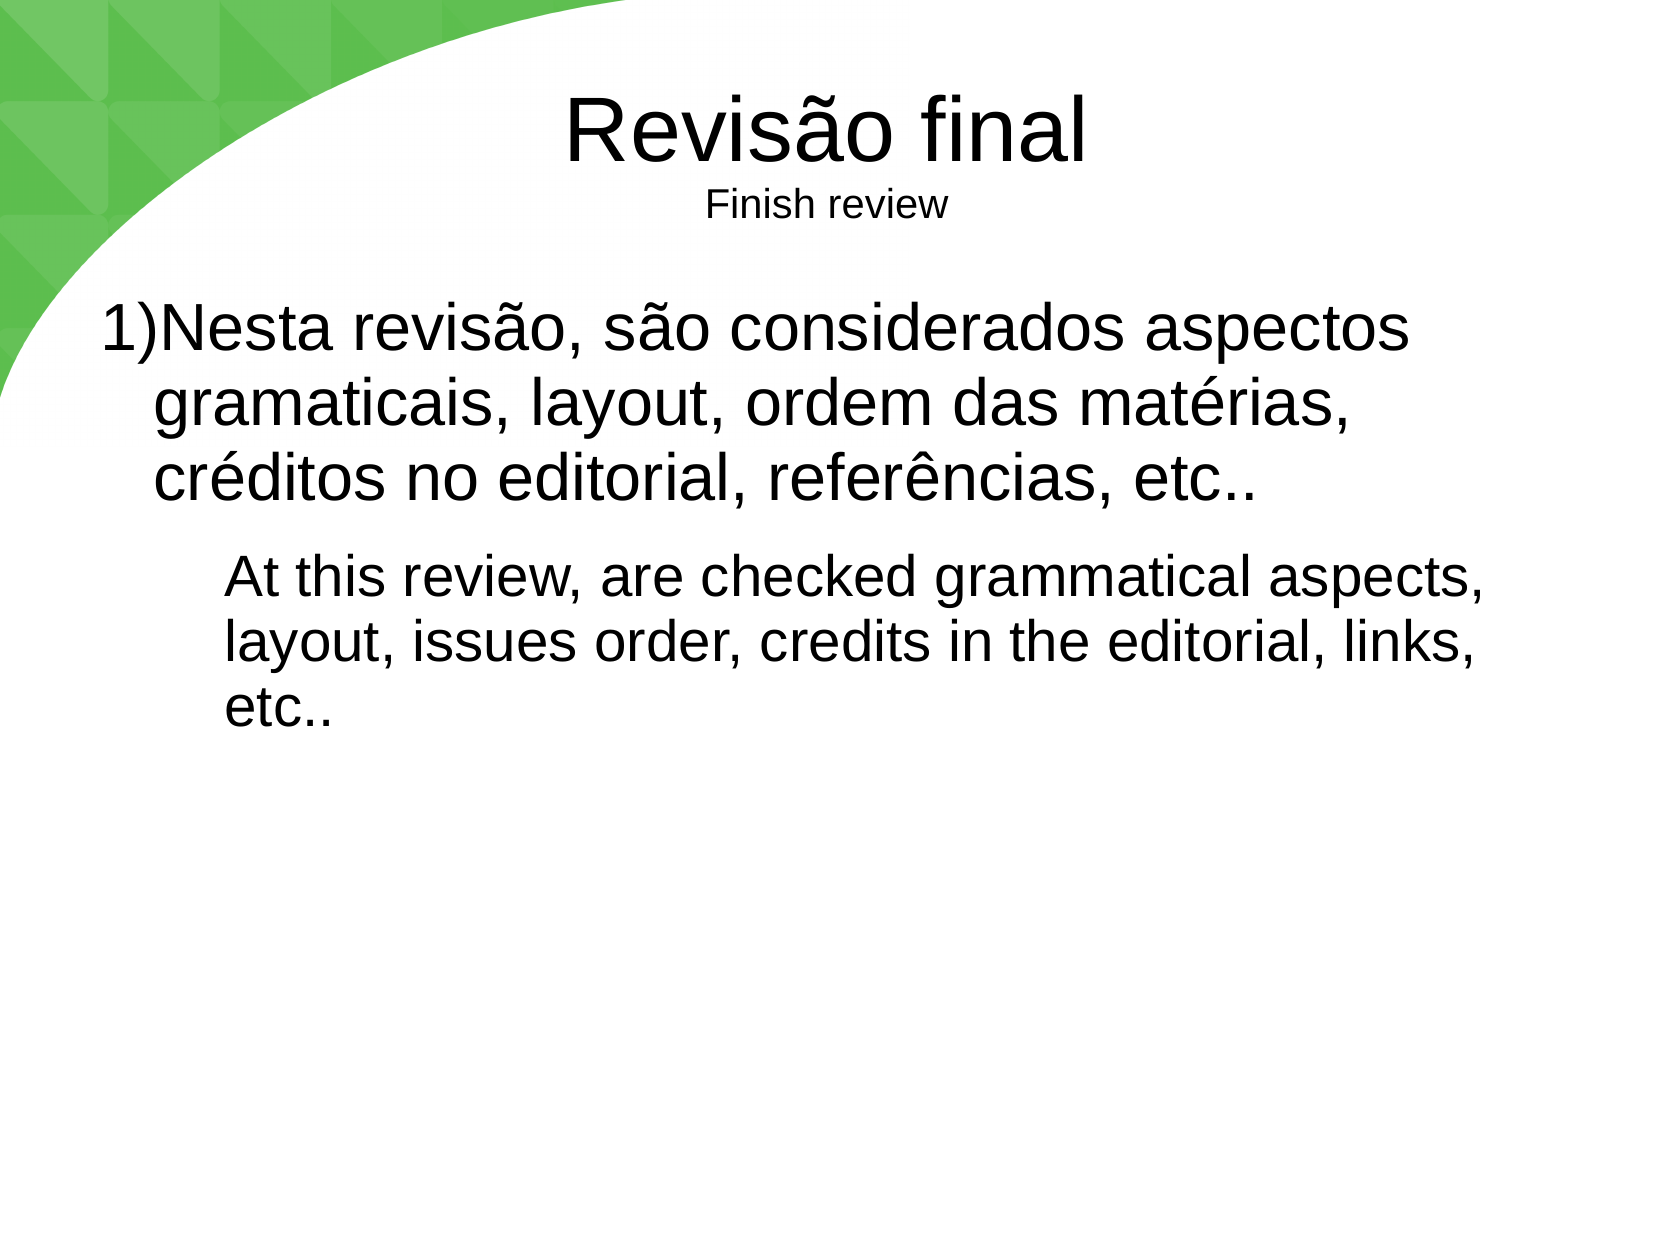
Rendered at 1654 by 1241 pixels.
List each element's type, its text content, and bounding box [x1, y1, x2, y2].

title Revisão final Finish review [82, 49, 1571, 257]
list Nesta revisão, são considerados aspectos gramaticais, layout, ordem das matérias, créditos no editorial, referências, etc.. At this review, are checked grammatical aspects, layout, issues order, credits in the editorial, links, etc.. [82, 290, 1571, 1109]
